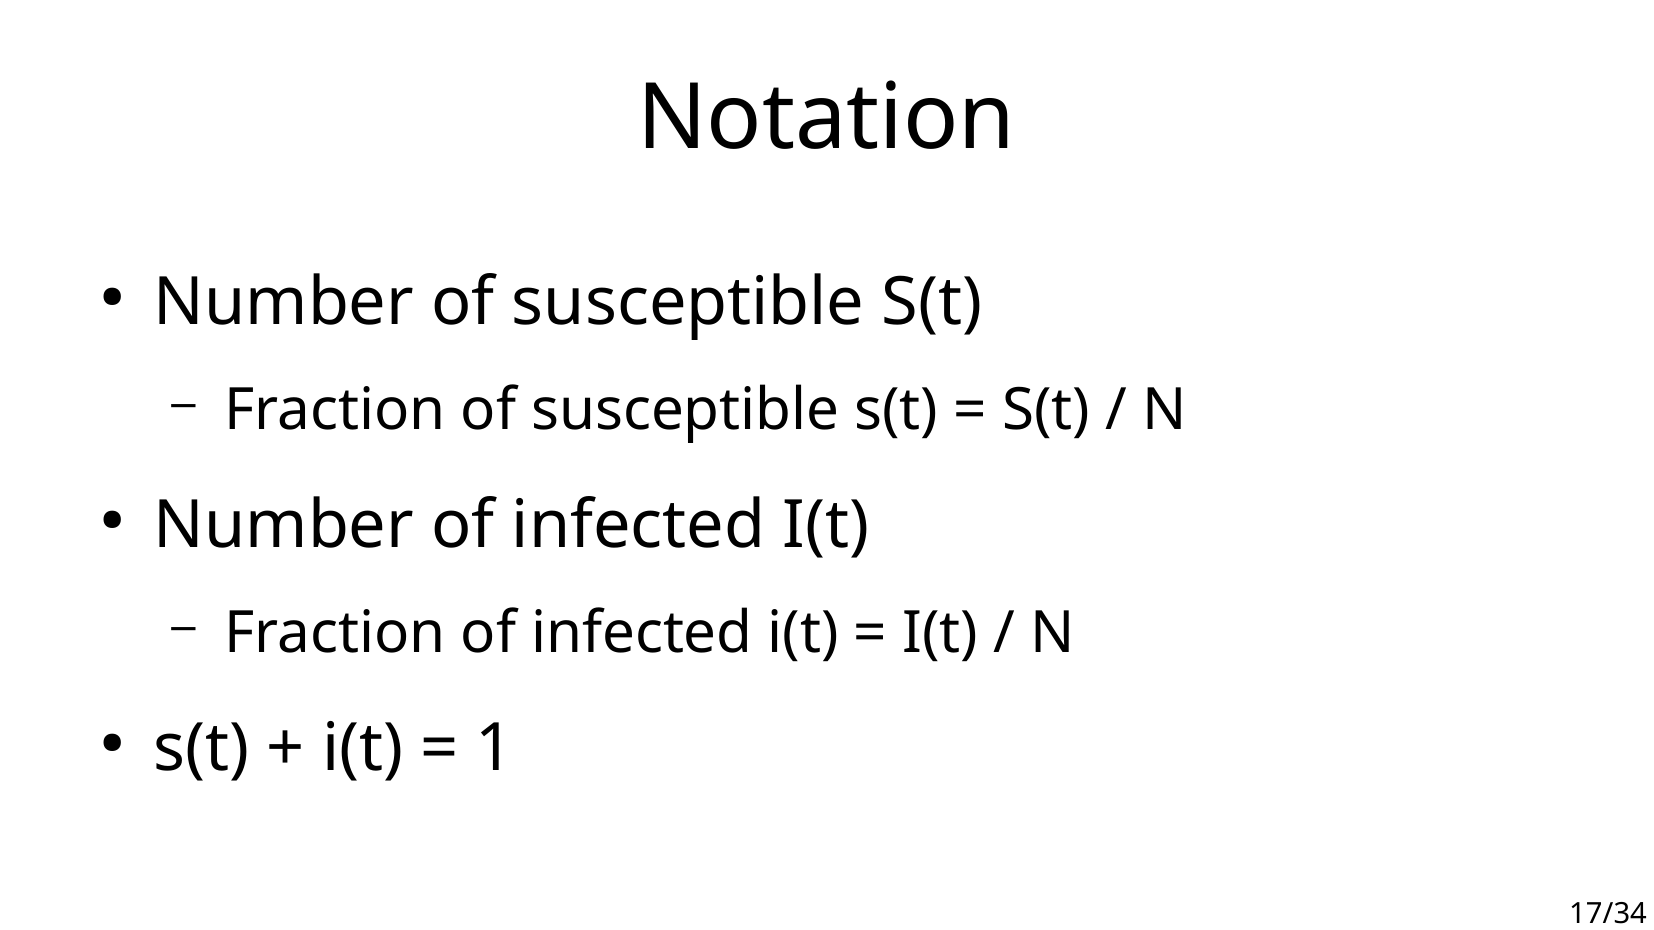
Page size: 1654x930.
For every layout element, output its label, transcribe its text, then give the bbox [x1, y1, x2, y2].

list Number of susceptible S(t) Fraction of susceptible s(t) = S(t) / N Number of infected I(t) Fraction of infected i(t) = I(t) / N s(t) + i(t) = 1 [82, 252, 1571, 793]
title Notation [82, 1, 1571, 225]
